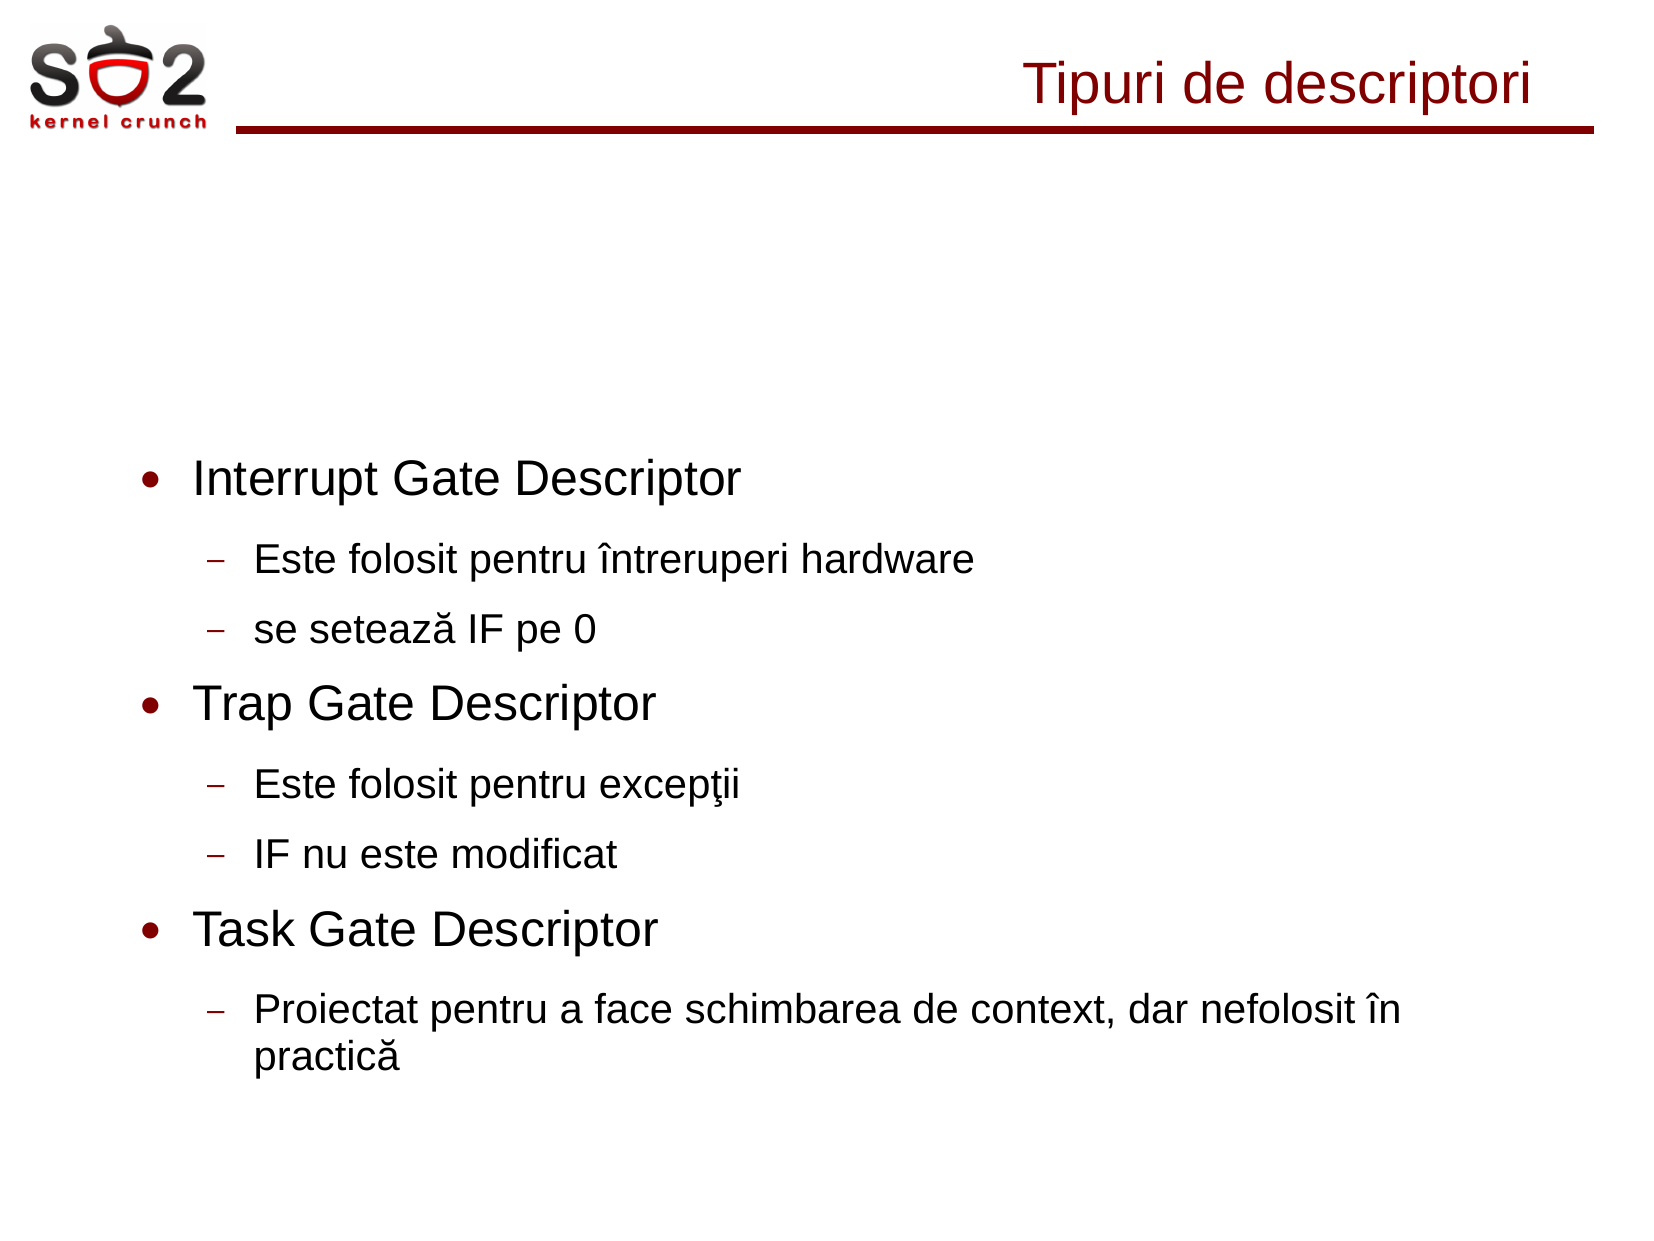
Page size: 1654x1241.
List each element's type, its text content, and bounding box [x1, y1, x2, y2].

list Interrupt Gate Descriptor Este folosit pentru întreruperi hardware se setează IF pe 0 Trap Gate Descriptor Este folosit pentru excepţii IF nu este modificat Task Gate Descriptor Proiectat pentru a face schimbarea de context, dar nefolosit în practică [121, 289, 1534, 1241]
title Tipuri de descriptori [121, 0, 1534, 167]
picture [29, 23, 121, 130]
